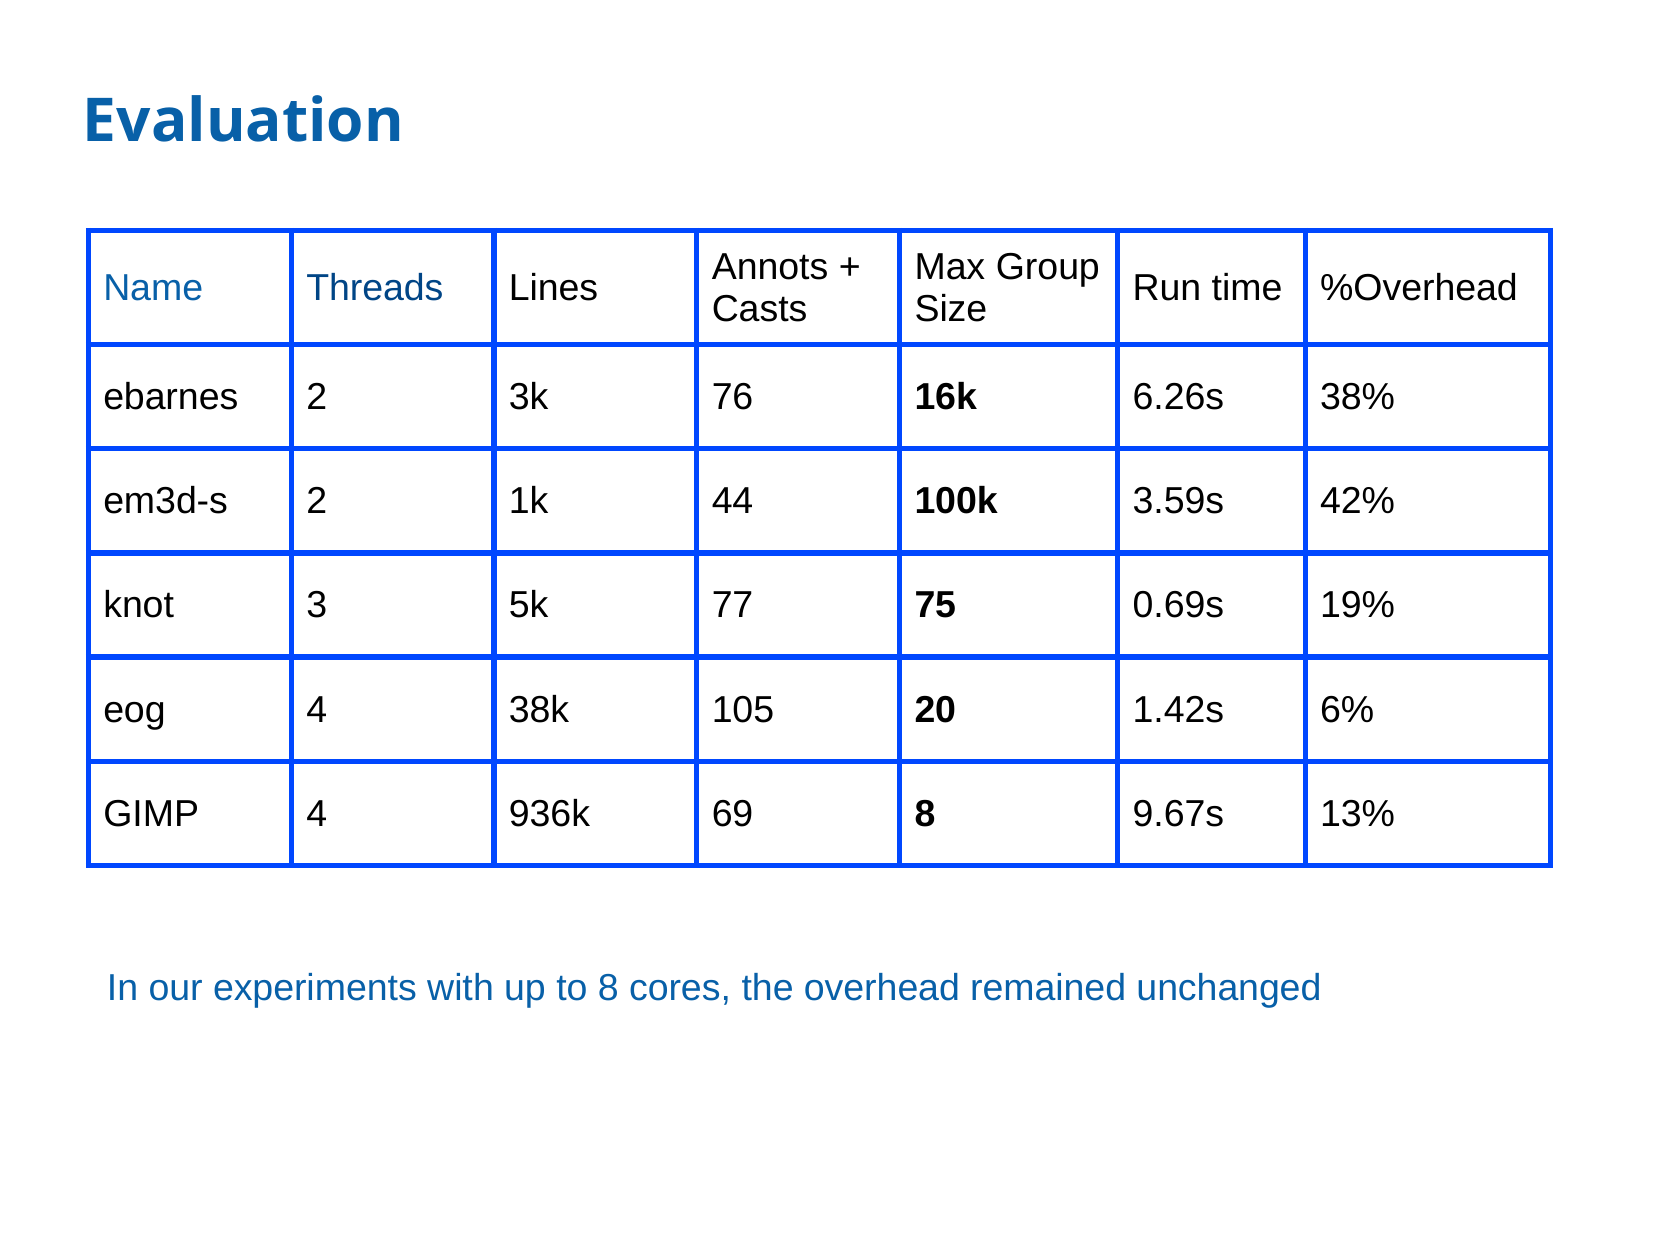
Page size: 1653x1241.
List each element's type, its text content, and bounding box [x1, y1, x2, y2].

table_cell ebarnes [91, 347, 289, 446]
table_cell 13% [1308, 764, 1548, 863]
table_cell 19% [1308, 556, 1548, 654]
table_cell 5k [497, 556, 694, 654]
table_cell 1.42s [1120, 660, 1303, 759]
table_cell 6.26s [1120, 347, 1303, 446]
table_header Run time [1120, 233, 1303, 342]
table_cell 2 [294, 451, 491, 550]
table_cell 1k [497, 451, 694, 550]
table_cell 75 [902, 556, 1115, 654]
table_cell 77 [699, 556, 897, 654]
table_cell 9.67s [1120, 764, 1303, 863]
table_cell 69 [699, 764, 897, 863]
table_cell 4 [294, 764, 491, 863]
table_cell 6% [1308, 660, 1548, 759]
table_cell 3.59s [1120, 451, 1303, 550]
table_cell 44 [699, 451, 897, 550]
table_header %Overhead [1308, 233, 1548, 342]
table_cell 8 [902, 764, 1115, 863]
table_header Annots + Casts [699, 233, 897, 342]
table_cell 3k [497, 347, 694, 446]
table_cell 105 [699, 660, 897, 759]
table_header Max Group Size [902, 233, 1115, 342]
table_cell 42% [1308, 451, 1548, 550]
title Evaluation [82, 56, 1571, 181]
text_box In our experiments with up to 8 cores, the overhead remained unchanged [92, 959, 1513, 1017]
table_cell 936k [497, 764, 694, 863]
table_cell 0.69s [1120, 556, 1303, 654]
table_cell em3d-s [91, 451, 289, 550]
table_cell 38% [1308, 347, 1548, 446]
table_cell eog [91, 660, 289, 759]
table_cell 38k [497, 660, 694, 759]
table_cell 16k [902, 347, 1115, 446]
table_header Threads [294, 233, 491, 342]
table_cell knot [91, 556, 289, 654]
table_cell 3 [294, 556, 491, 654]
table_cell 4 [294, 660, 491, 759]
table_cell 2 [294, 347, 491, 446]
table_cell 100k [902, 451, 1115, 550]
table_cell GIMP [91, 764, 289, 863]
table_header Name [91, 233, 289, 342]
table_header Lines [497, 233, 694, 342]
table_cell 76 [699, 347, 897, 446]
table_cell 20 [902, 660, 1115, 759]
